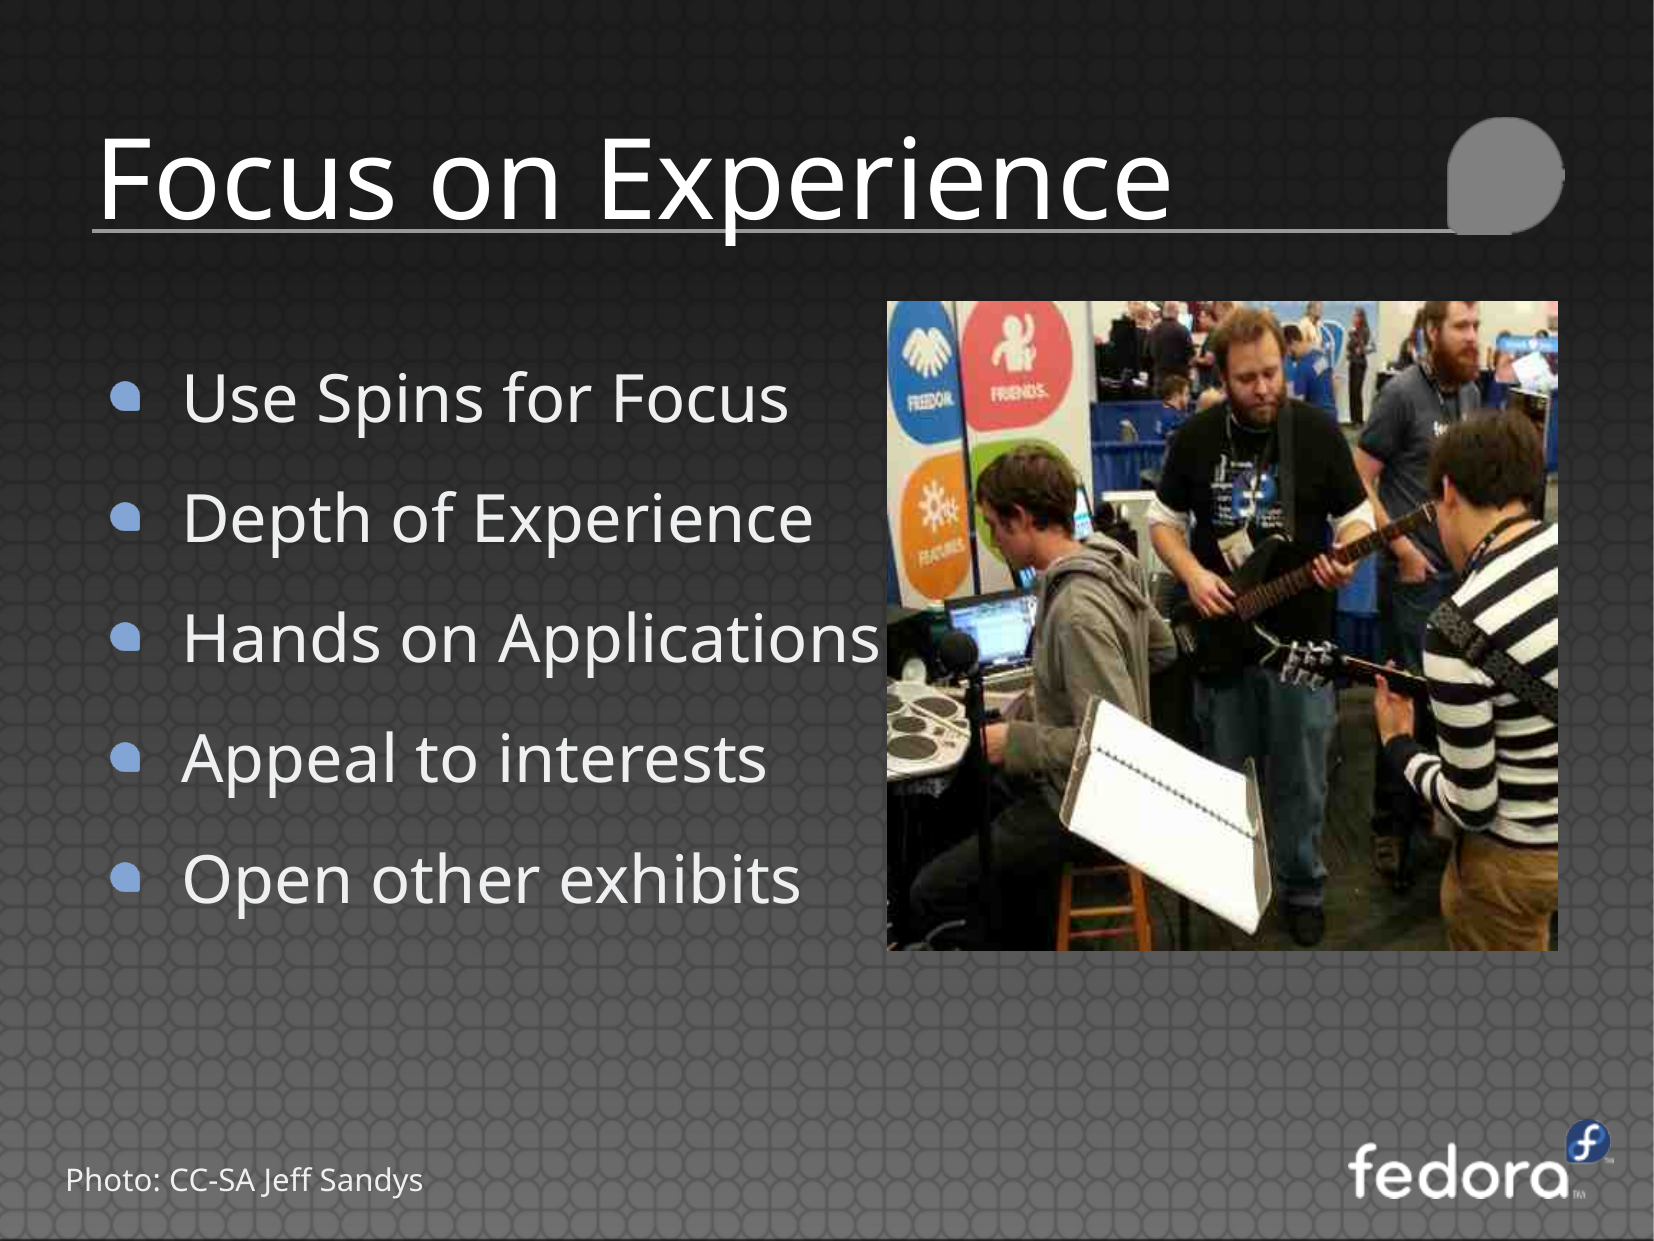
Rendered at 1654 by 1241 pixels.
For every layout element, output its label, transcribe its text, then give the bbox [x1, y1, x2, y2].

picture [0, 0, 1654, 1241]
list Use Spins for Focus Depth of Experience Hands on Applications Appeal to interests Open other exhibits [93, 230, 1481, 1166]
text_box Photo: CC-SA Jeff Sandys [50, 1150, 664, 1202]
title Focus on Experience [94, 100, 1426, 230]
